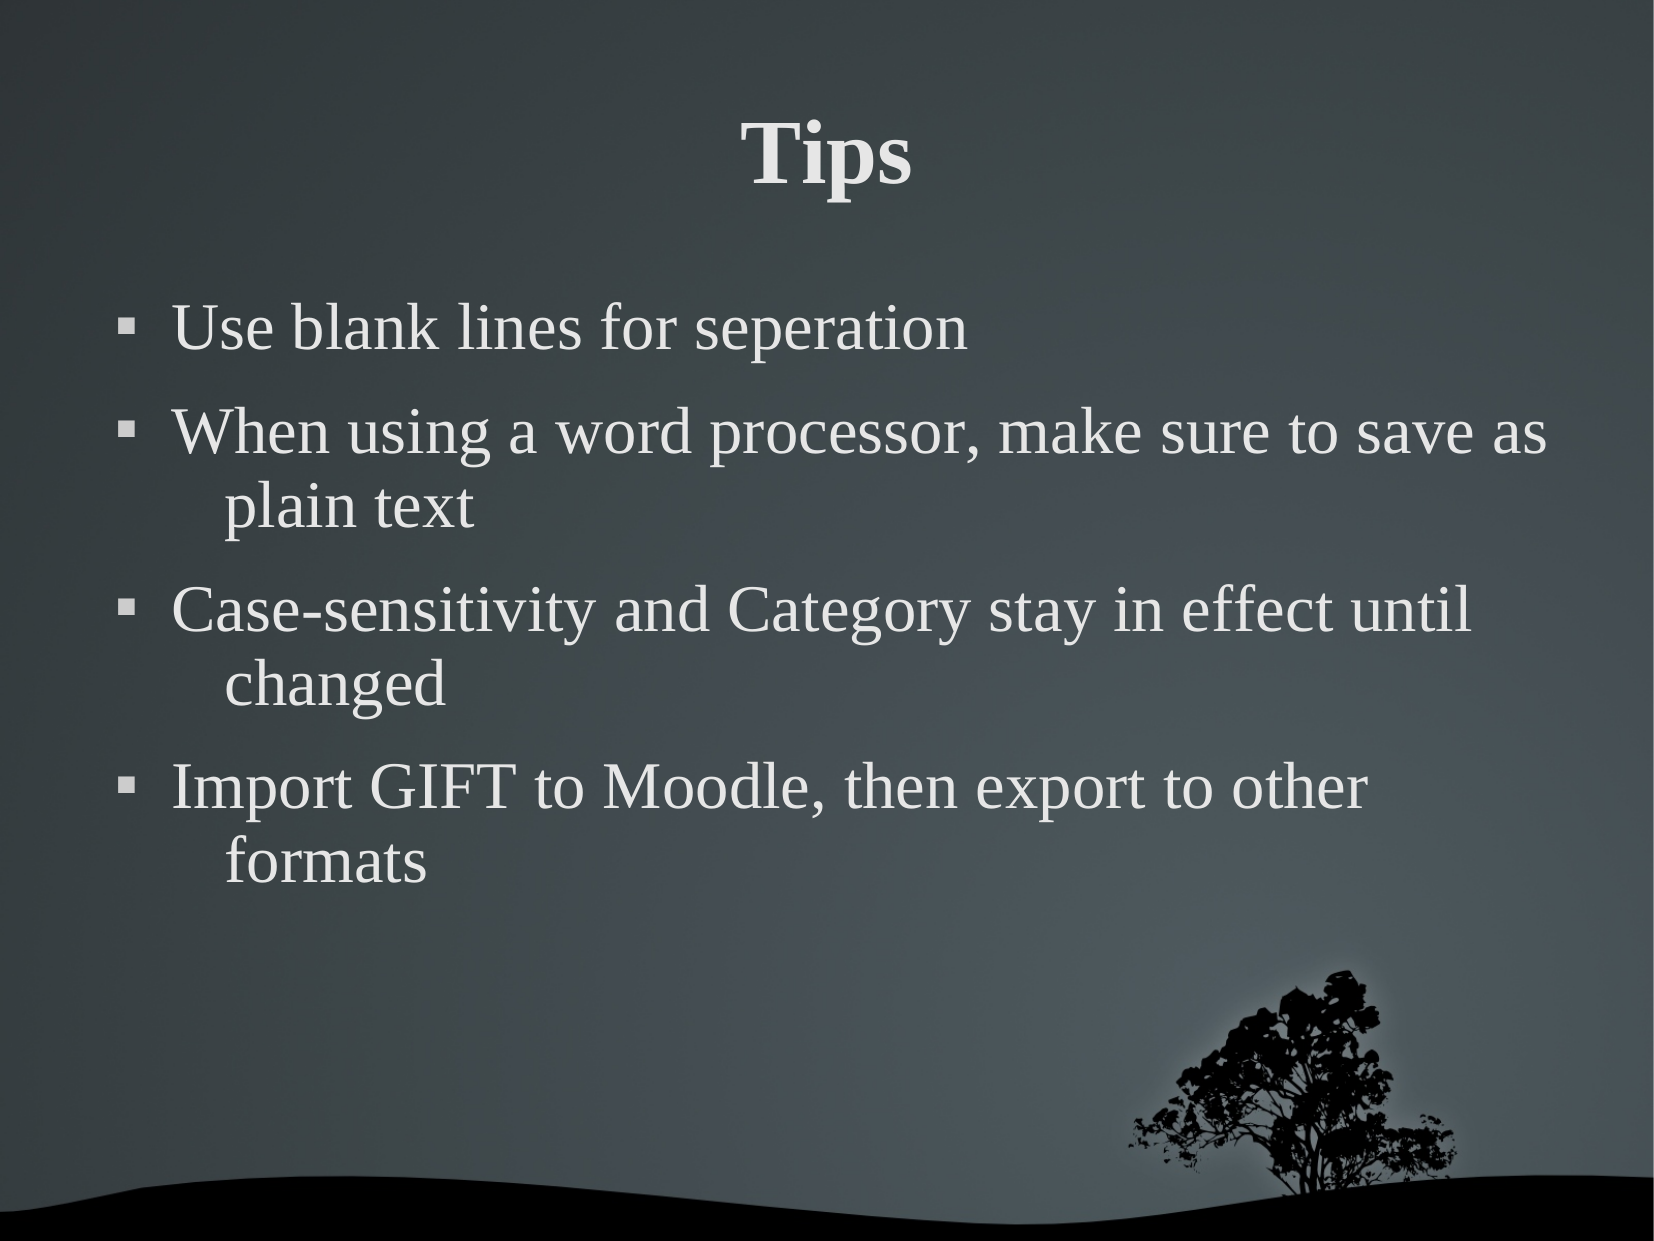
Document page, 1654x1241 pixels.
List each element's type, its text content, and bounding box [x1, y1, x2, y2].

title Tips [82, 56, 1571, 250]
picture [0, 0, 1654, 1241]
list Use blank lines for seperation When using a word processor, make sure to save as plain text Case-sensitivity and Category stay in effect until changed Import GIFT to Moodle, then export to other formats [82, 290, 1571, 1094]
